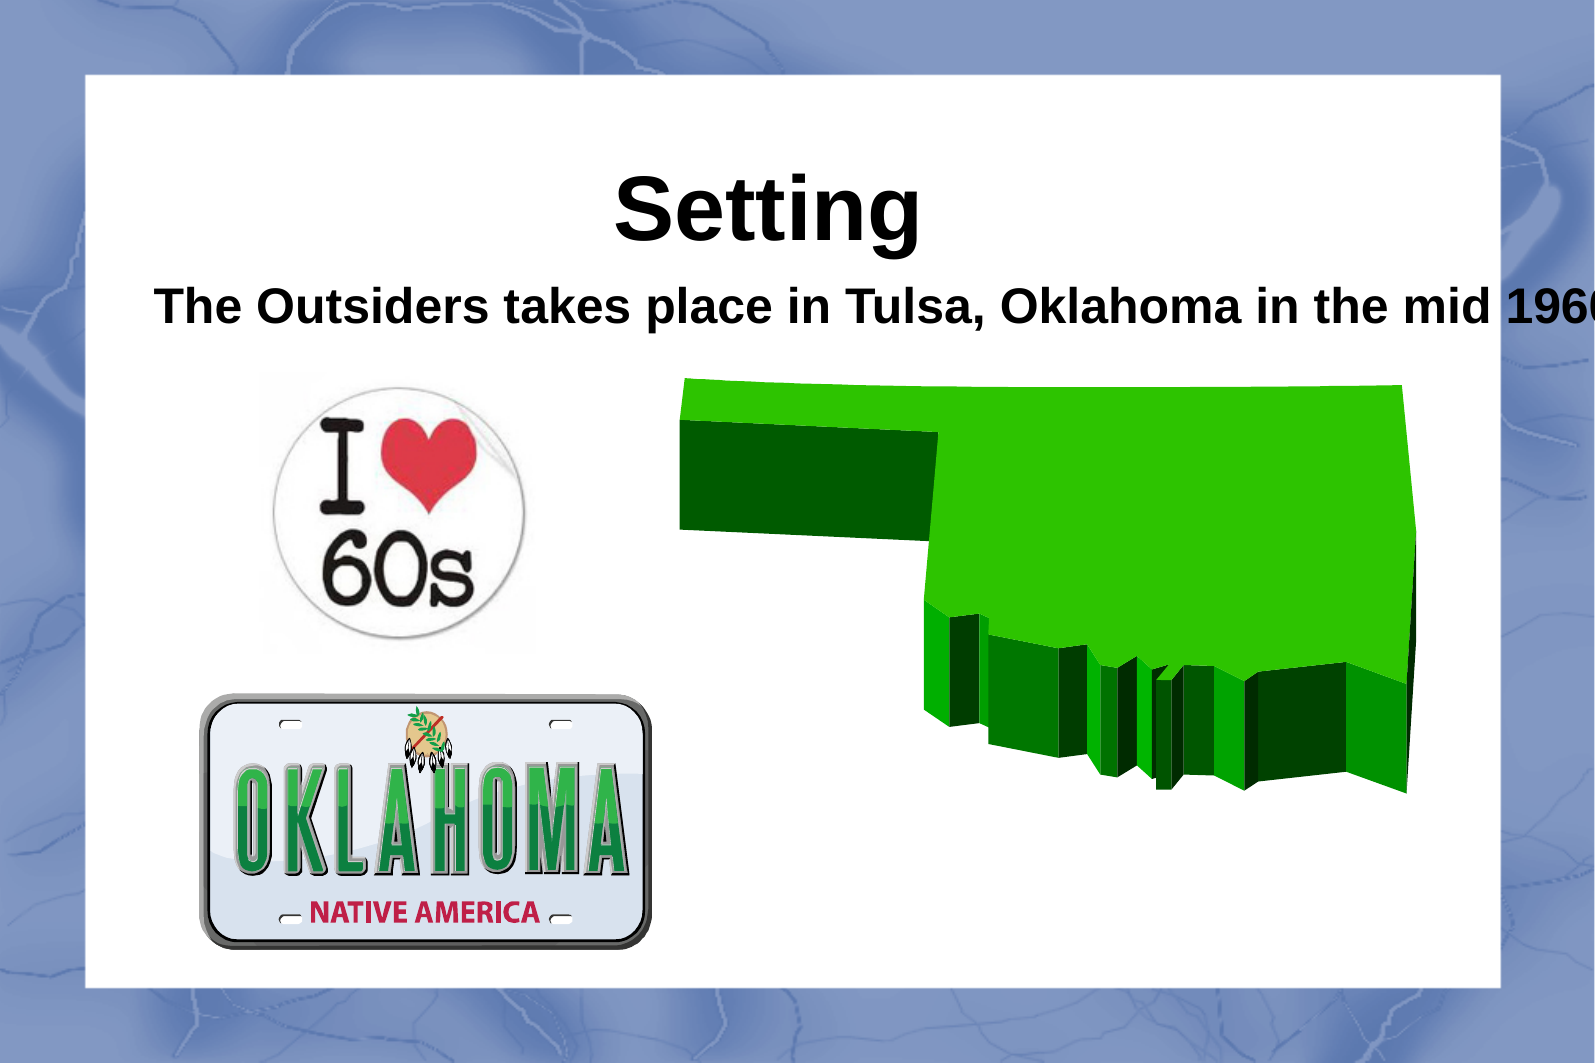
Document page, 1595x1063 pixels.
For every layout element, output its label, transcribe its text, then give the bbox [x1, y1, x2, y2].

text_box Setting [412, 150, 1126, 270]
picture [0, 0, 1595, 1063]
text_box The Outsiders takes place in Tulsa, Oklahoma in the mid 1960's. [138, 270, 1595, 385]
